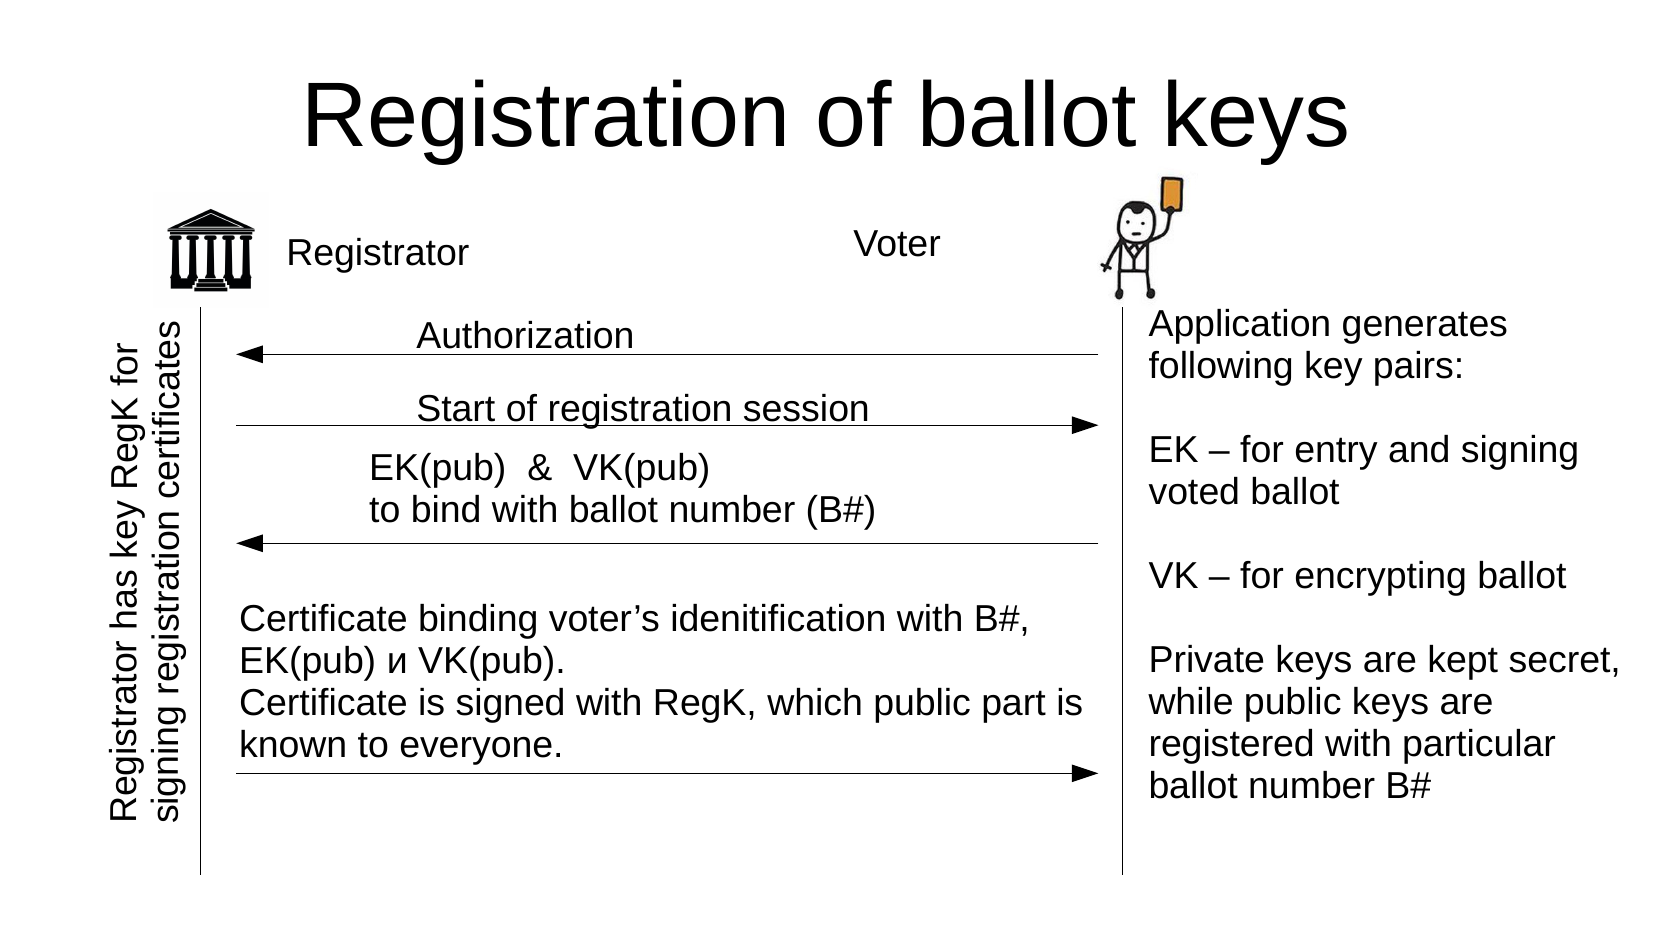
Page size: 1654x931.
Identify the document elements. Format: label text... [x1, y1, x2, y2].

title Registration of ballot keys [82, 37, 1571, 193]
picture [1086, 165, 1198, 311]
text_box Certificate binding voter’s idenitification with B#, EK(pub) и VK(pub). Certificate is signed with RegK, which public part is known to everyone. [224, 590, 1099, 774]
text_box Start of registration session [401, 380, 1040, 438]
text_box EK(pub) & VK(pub) to bind with ballot number (B#) [354, 439, 1087, 544]
text_box Application generates following key pairs: EK – for entry and signing voted ballot VK – for encrypting ballot Private keys are kept secret, while public keys are registered with particular ballot number B# [1133, 295, 1654, 856]
picture [153, 192, 269, 308]
text_box Voter [838, 214, 1111, 272]
text_box Registrator has key RegK for signing registration certificates [94, 212, 196, 839]
text_box Registrator [271, 224, 520, 282]
text_box Authorization [401, 307, 910, 364]
